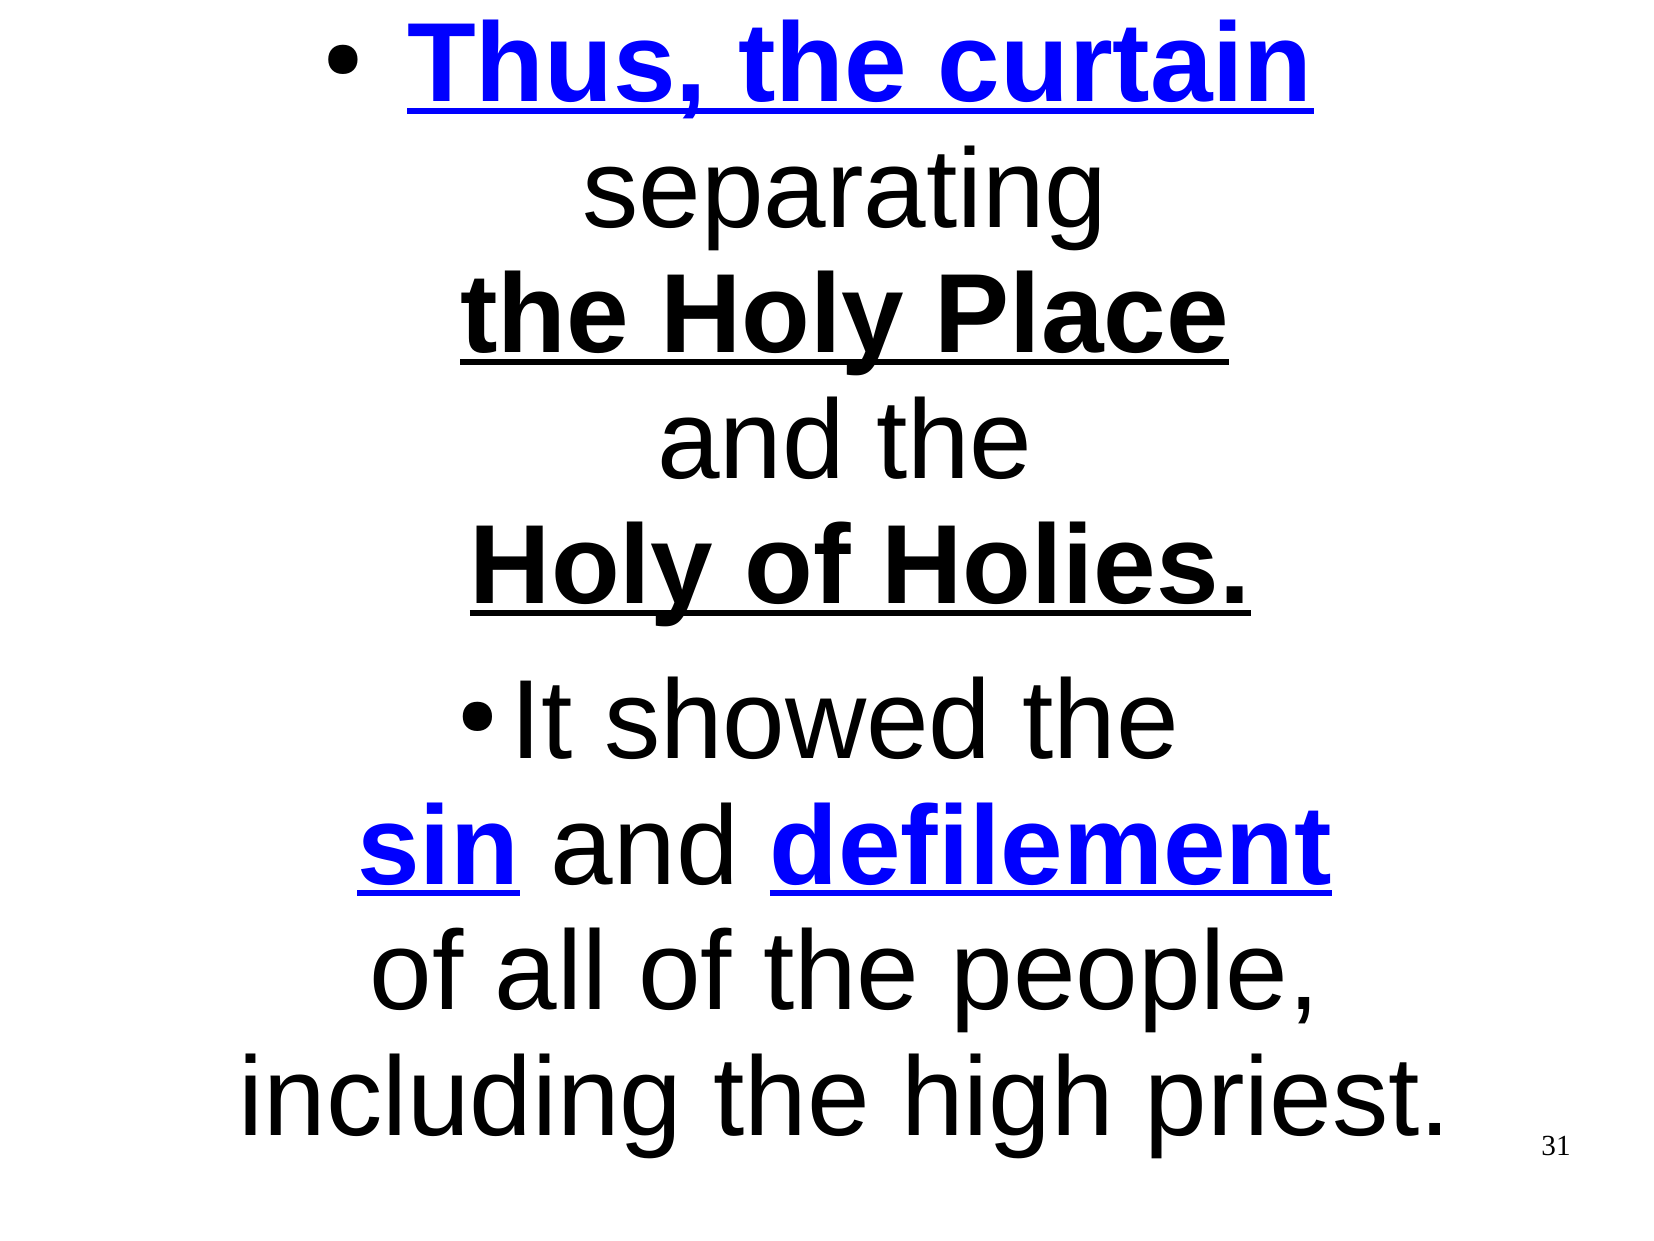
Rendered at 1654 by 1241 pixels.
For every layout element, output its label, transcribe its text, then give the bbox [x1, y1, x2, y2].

list Thus, the curtain separating the Holy Place and the Holy of Holies. It showed the sin and defilement of all of the people, including the high priest. [0, 0, 1651, 1238]
